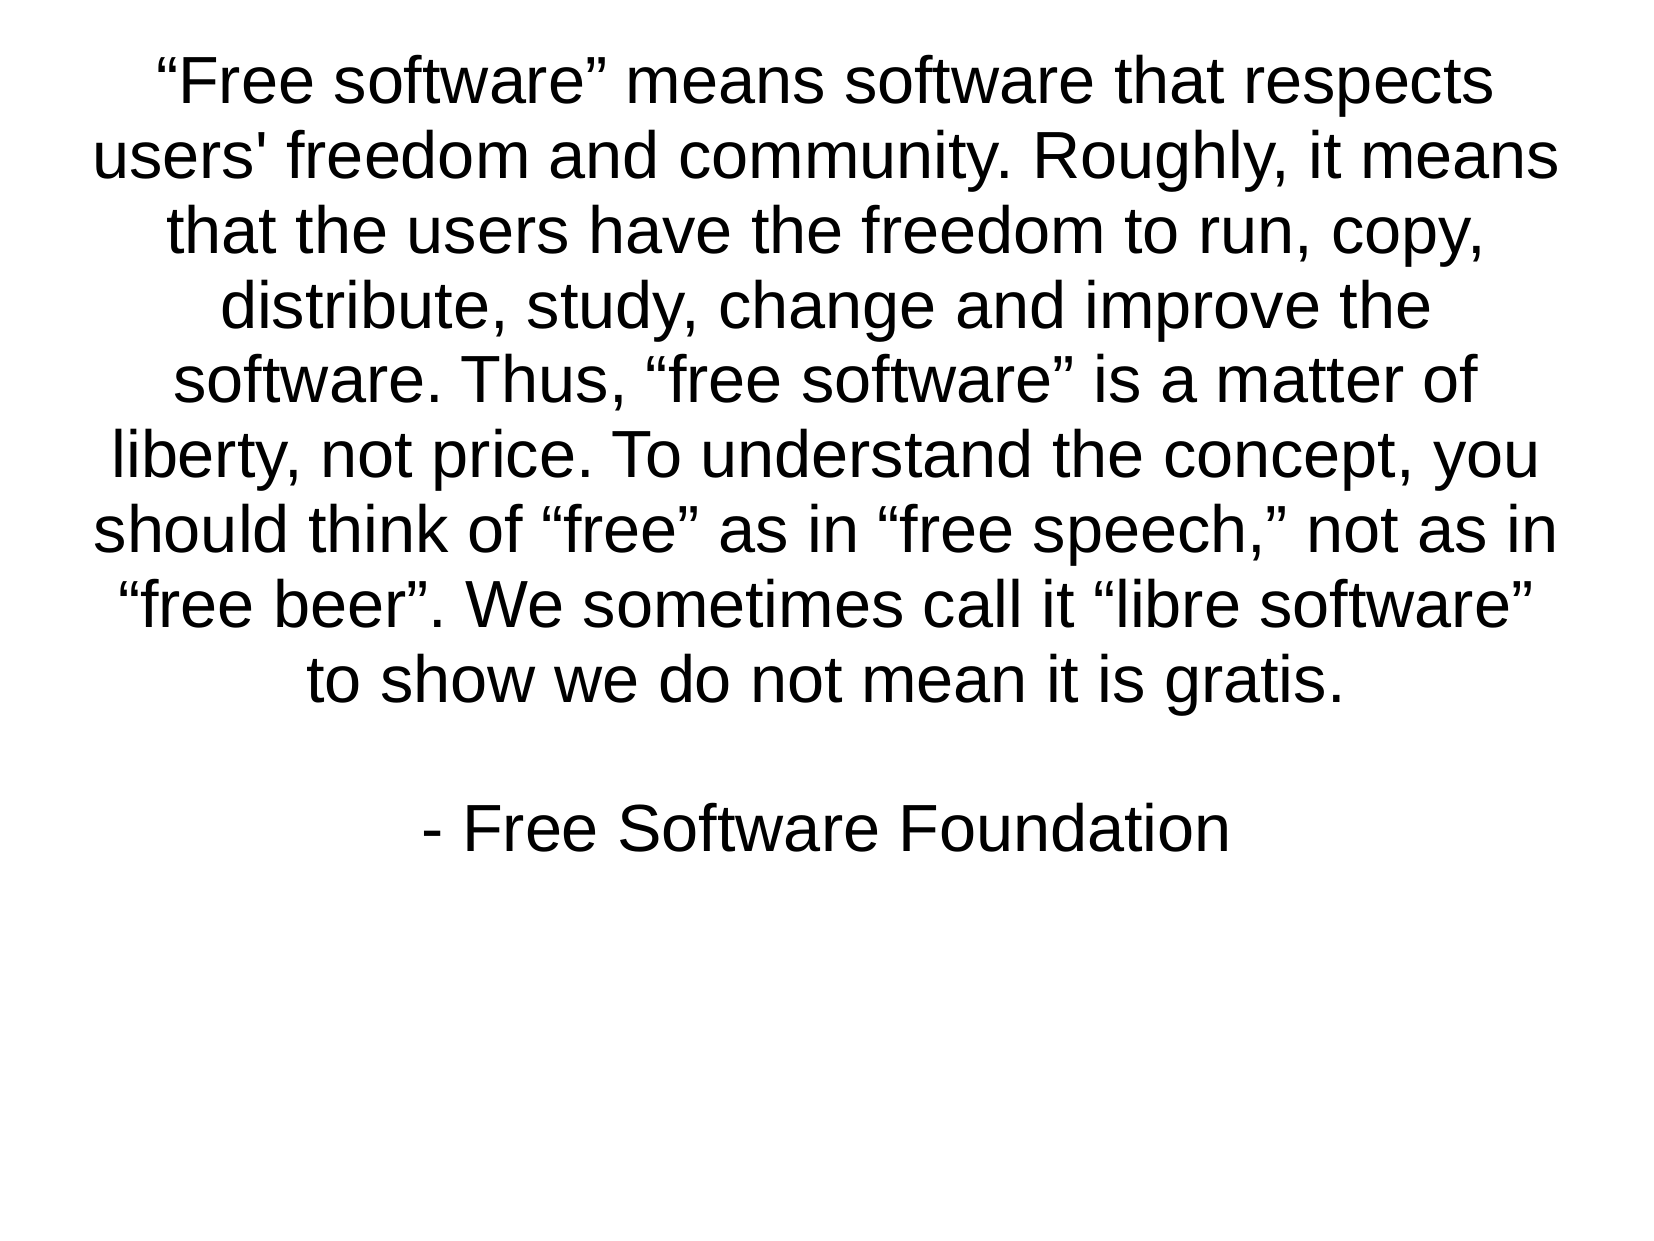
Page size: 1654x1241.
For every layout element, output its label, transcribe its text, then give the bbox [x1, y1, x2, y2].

subtitle “Free software” means software that respects users' freedom and community. Roughly, it means that the users have the freedom to run, copy, distribute, study, change and improve the software. Thus, “free software” is a matter of liberty, not price. To understand the concept, you should think of “free” as in “free speech,” not as in “free beer”. We sometimes call it “libre software” to show we do not mean it is gratis. - Free Software Foundation [82, 43, 1571, 1016]
